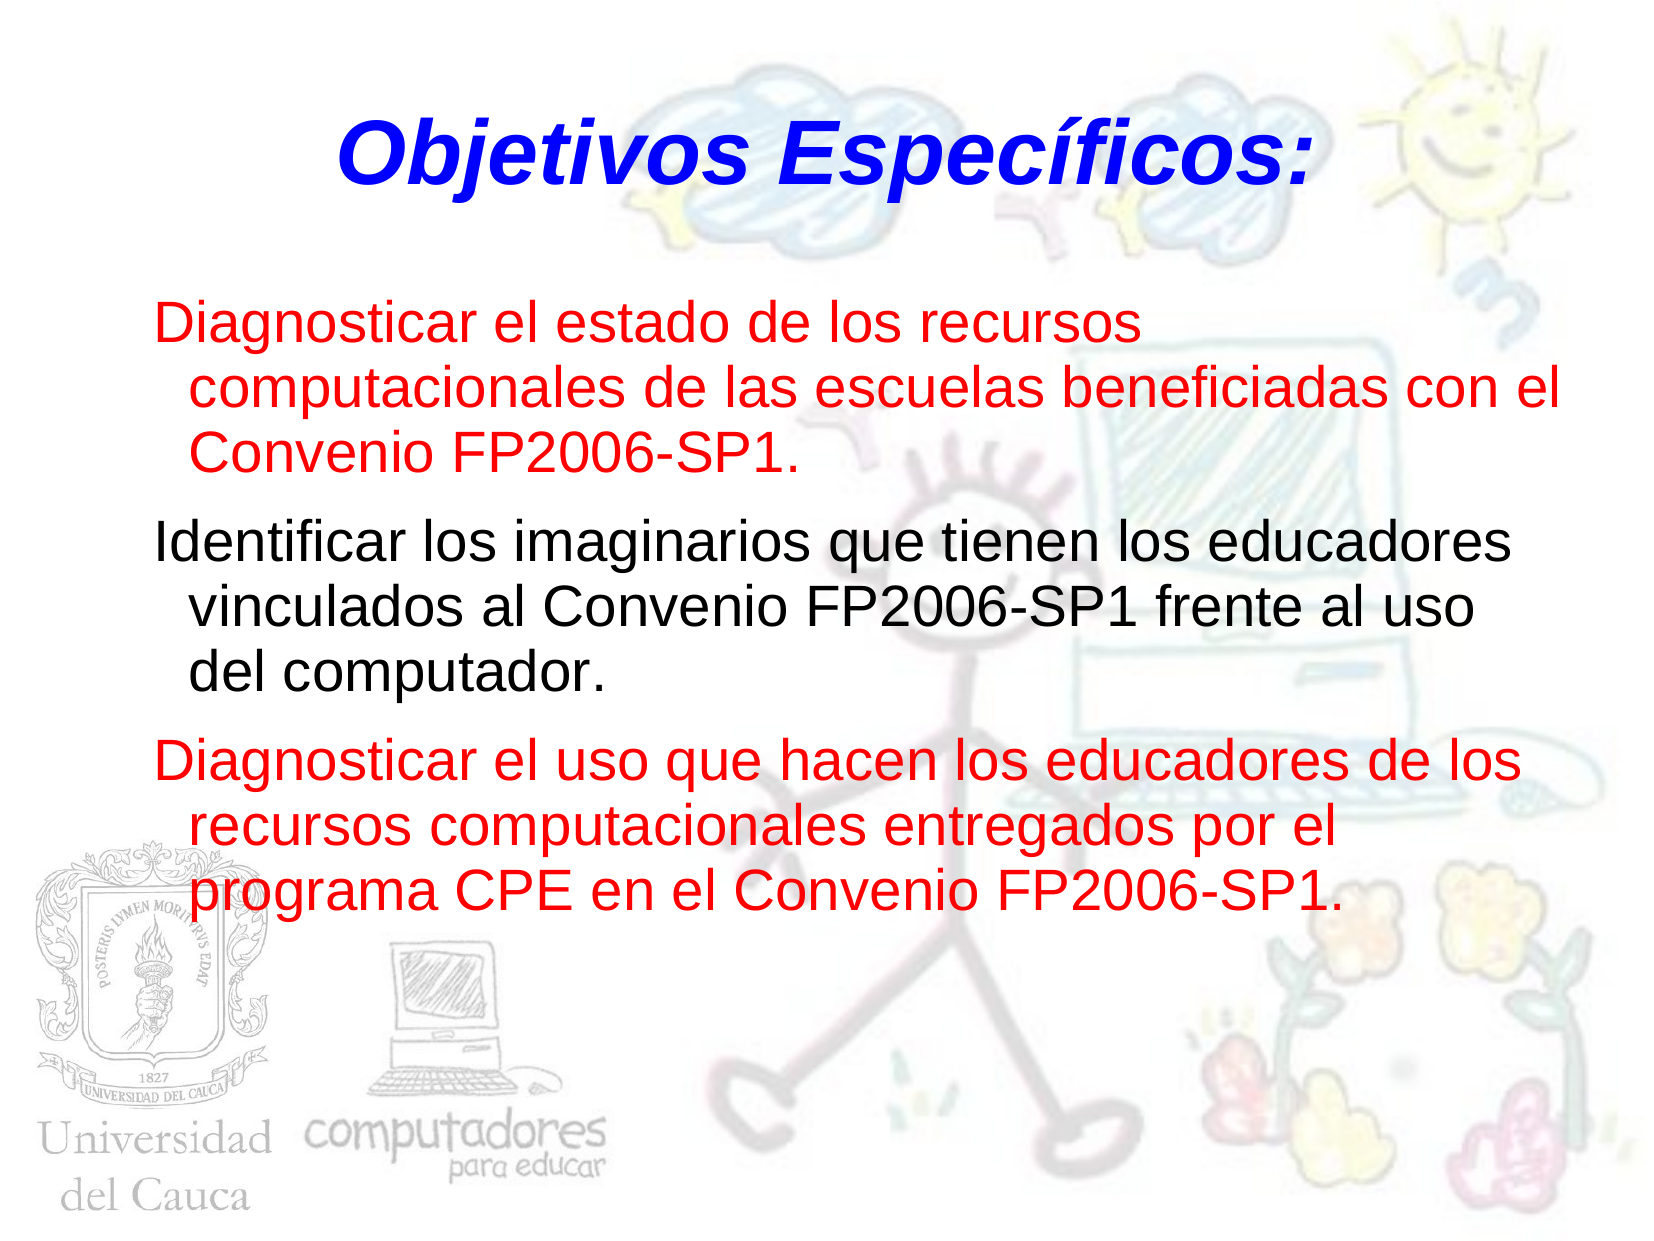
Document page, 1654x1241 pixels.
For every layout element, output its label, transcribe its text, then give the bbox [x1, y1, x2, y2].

picture [35, 839, 272, 1211]
title Objetivos Específicos: [82, 49, 1571, 257]
list Diagnosticar el estado de los recursos computacionales de las escuelas beneficiadas con el Convenio FP2006-SP1. Identificar los imaginarios que tienen los educadores vinculados al Convenio FP2006-SP1 frente al uso del computador. Diagnosticar el uso que hacen los educadores de los recursos computacionales entregados por el programa CPE en el Convenio FP2006-SP1. [82, 290, 1571, 1109]
picture [283, 1, 1648, 1241]
